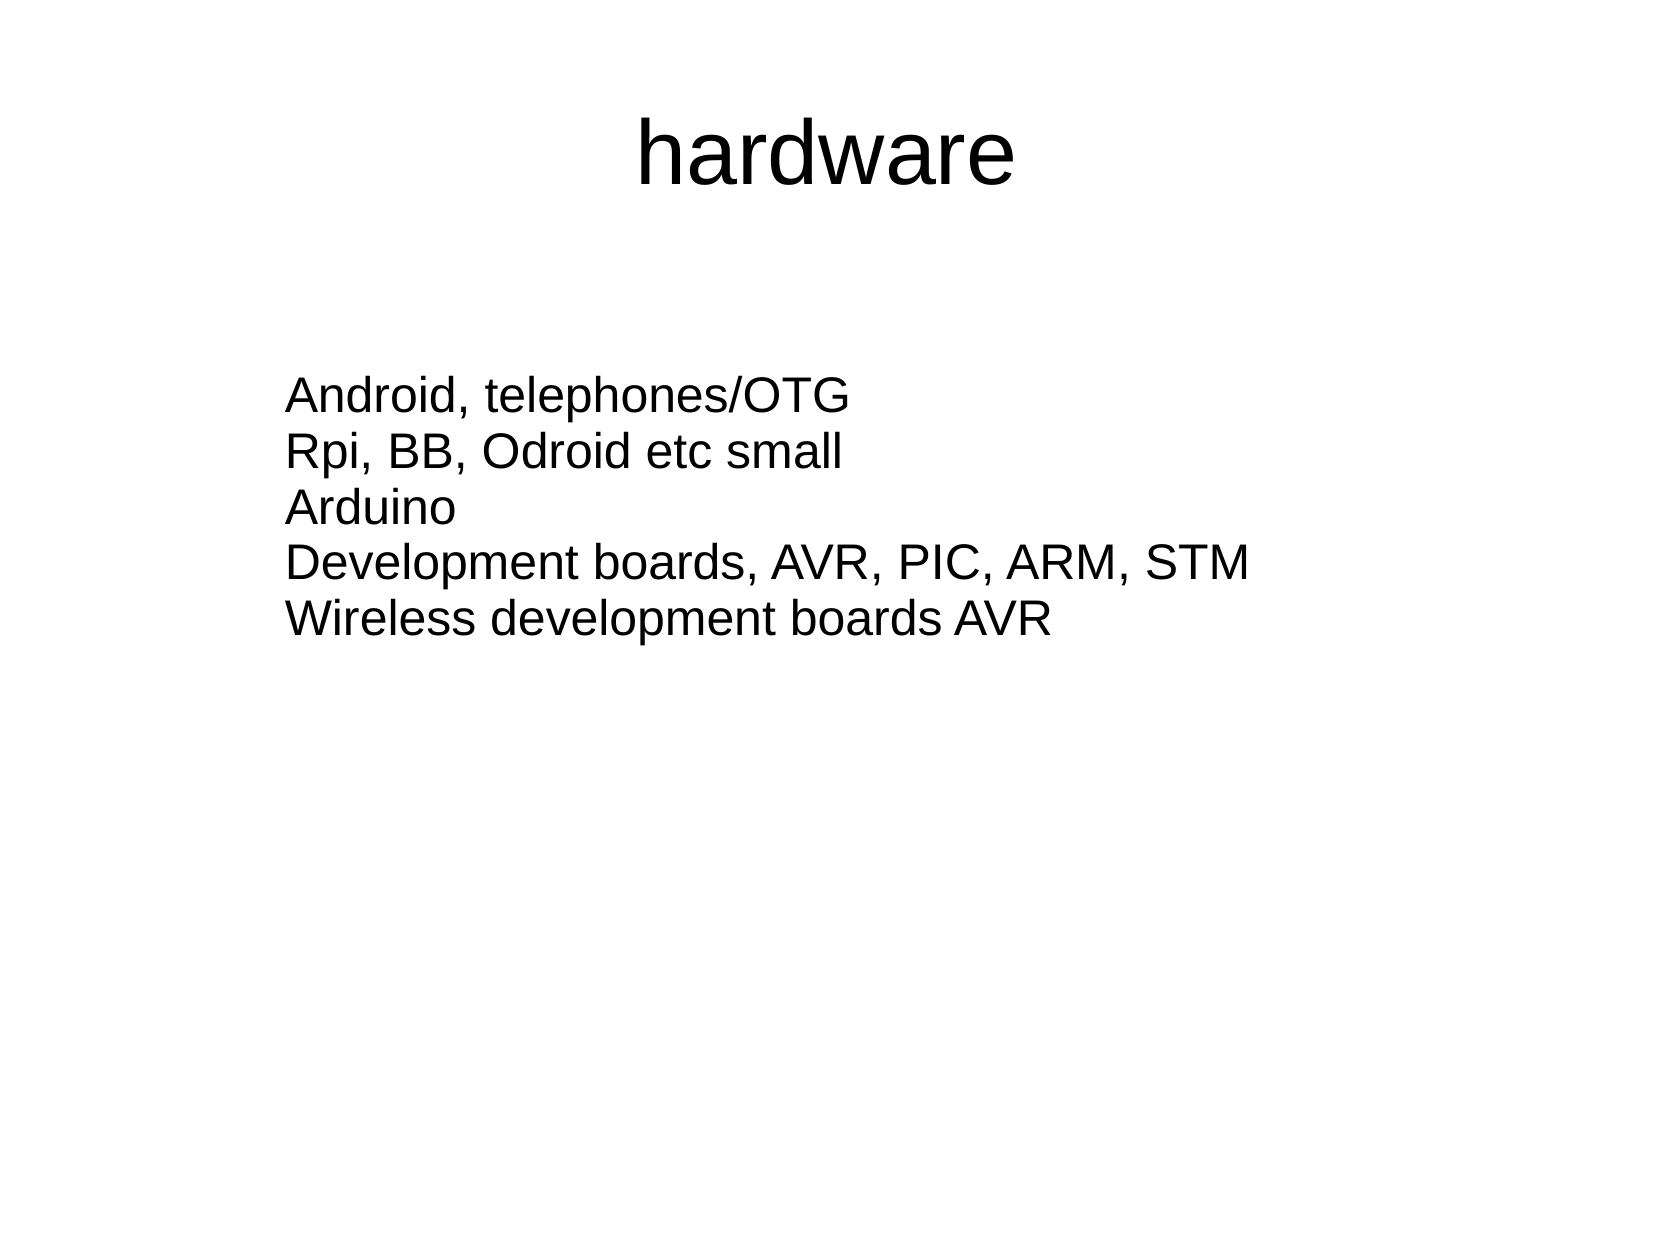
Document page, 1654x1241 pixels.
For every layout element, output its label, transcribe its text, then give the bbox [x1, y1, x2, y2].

text_box Android, telephones/OTG Rpi, BB, Odroid etc small Arduino Development boards, AVR, PIC, ARM, STM Wireless development boards AVR [270, 360, 1426, 755]
title hardware [82, 49, 1571, 257]
